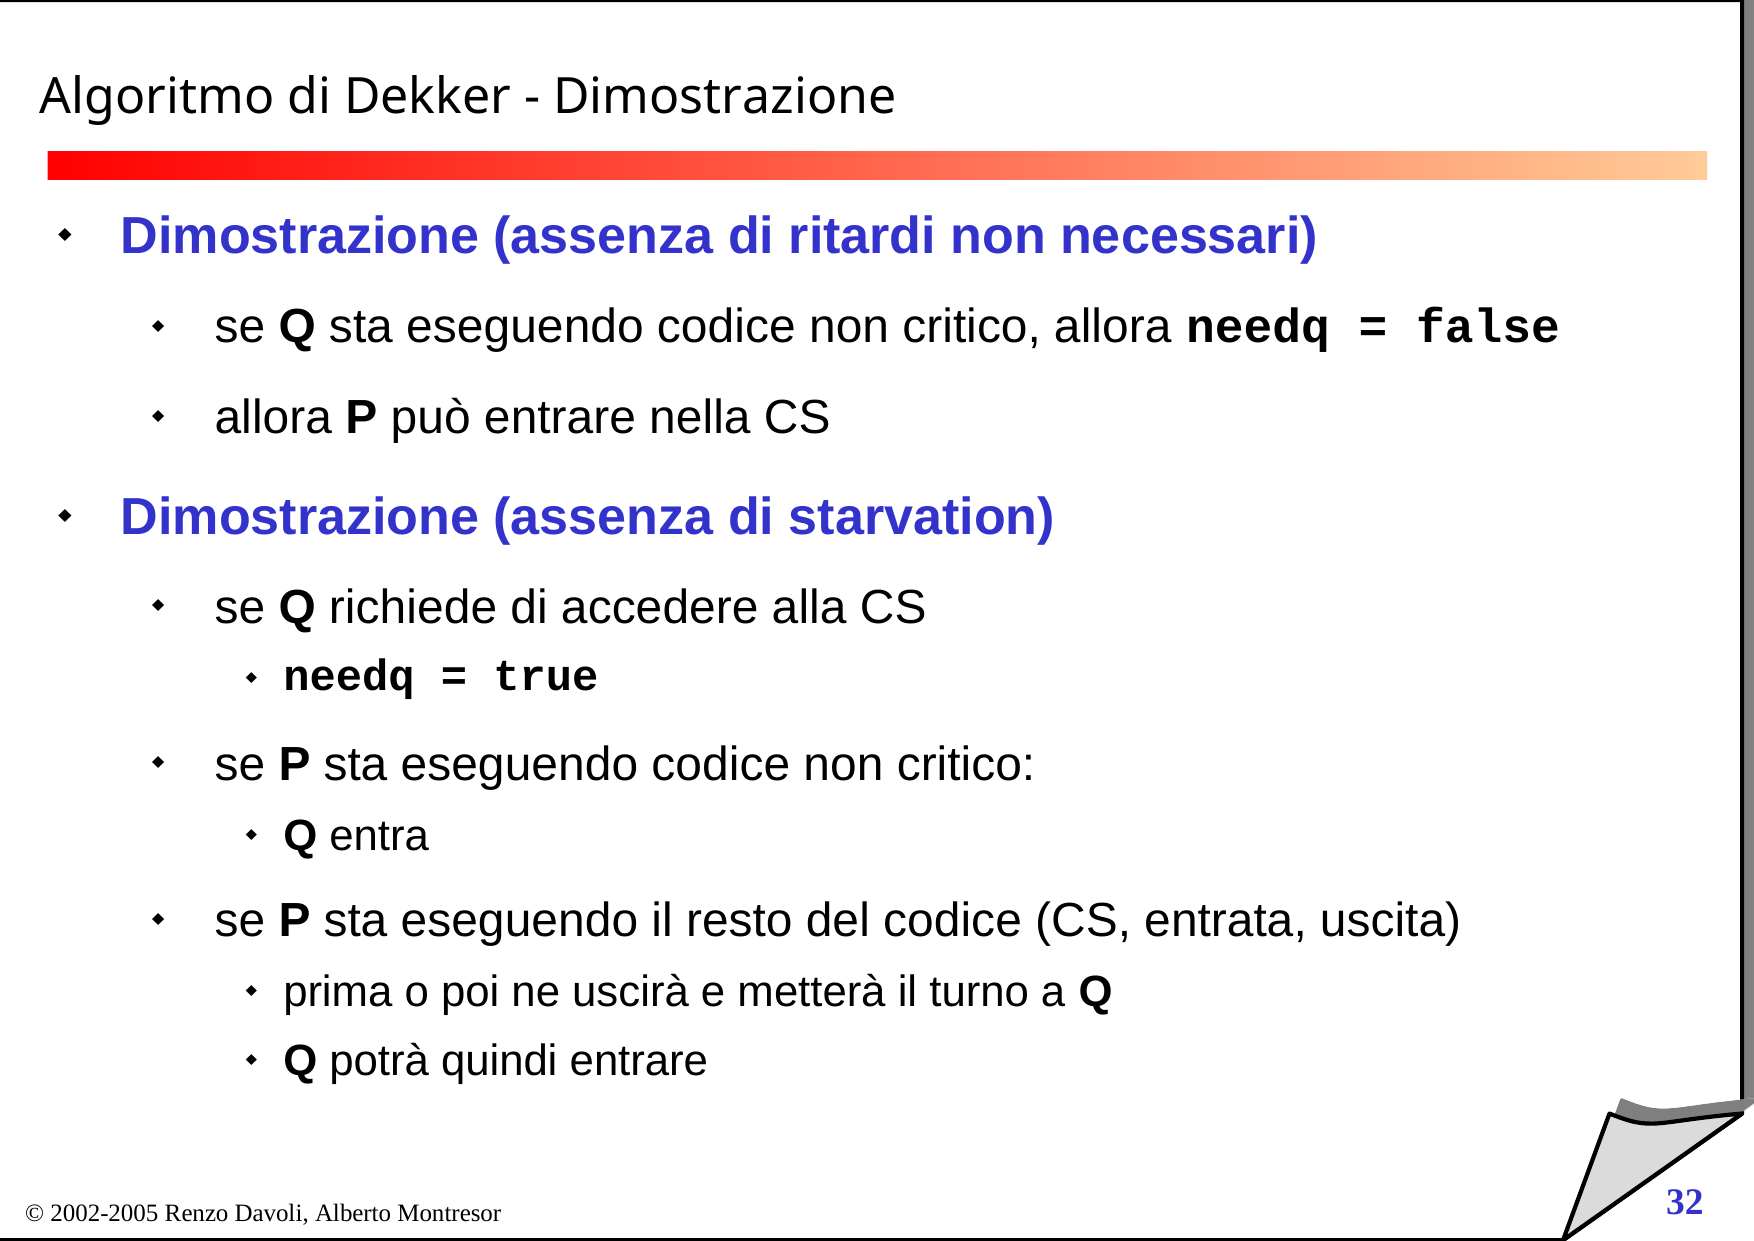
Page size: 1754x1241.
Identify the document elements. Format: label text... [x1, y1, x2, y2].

list Dimostrazione (assenza di ritardi non necessari) se Q sta eseguendo codice non critico, allora needq = false allora P può entrare nella CS Dimostrazione (assenza di starvation) se Q richiede di accedere alla CS needq = true se P sta eseguendo codice non critico: Q entra se P sta eseguendo il resto del codice (CS, entrata, uscita) prima o poi ne uscirà e metterà il turno a Q Q potrà quindi entrare [58, 206, 1696, 1130]
title Algoritmo di Dekker - Dimostrazione [39, 49, 1713, 144]
